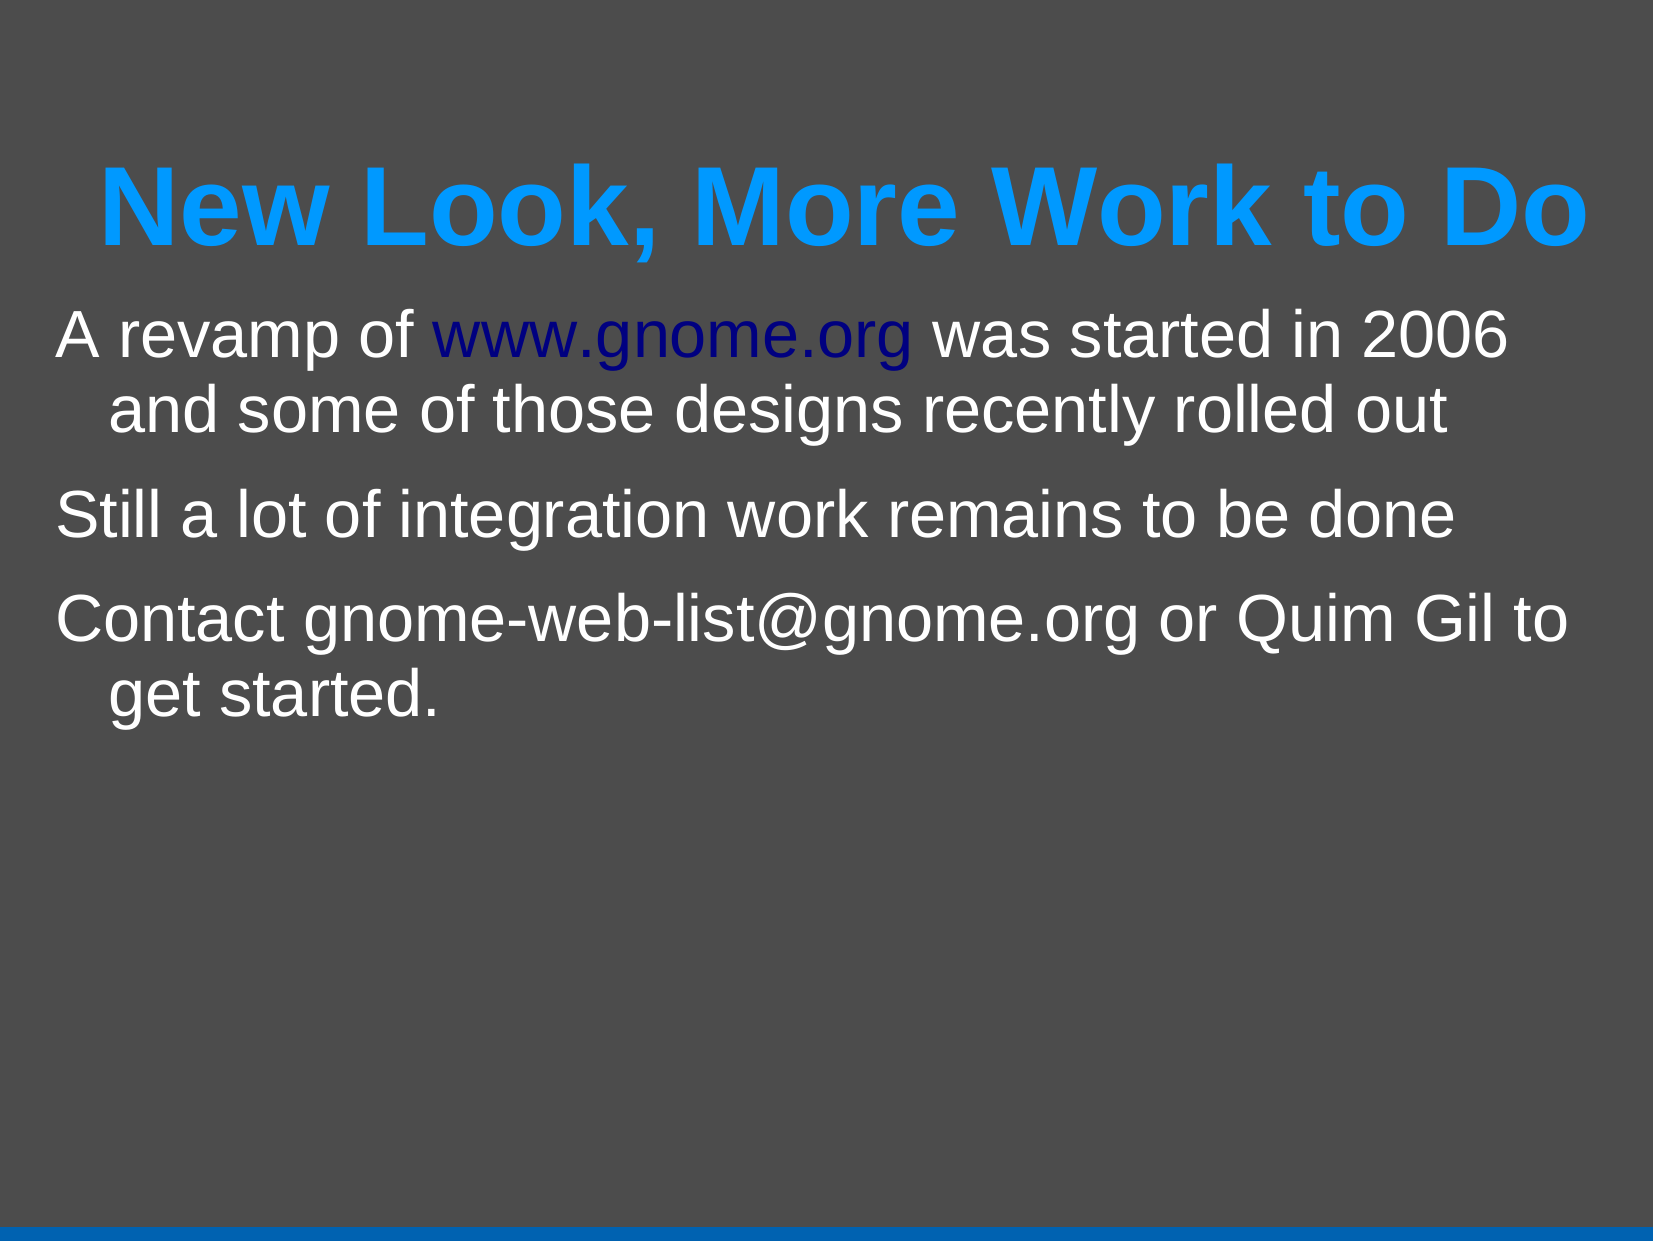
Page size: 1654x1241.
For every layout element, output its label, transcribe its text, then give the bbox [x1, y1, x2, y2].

list A revamp of www.gnome.org was started in 2006 and some of those designs recently rolled out Still a lot of integration work remains to be done Contact gnome-web-list@gnome.org or Quim Gil to get started. [37, 297, 1613, 1163]
title New Look, More Work to Do [37, 102, 1653, 311]
